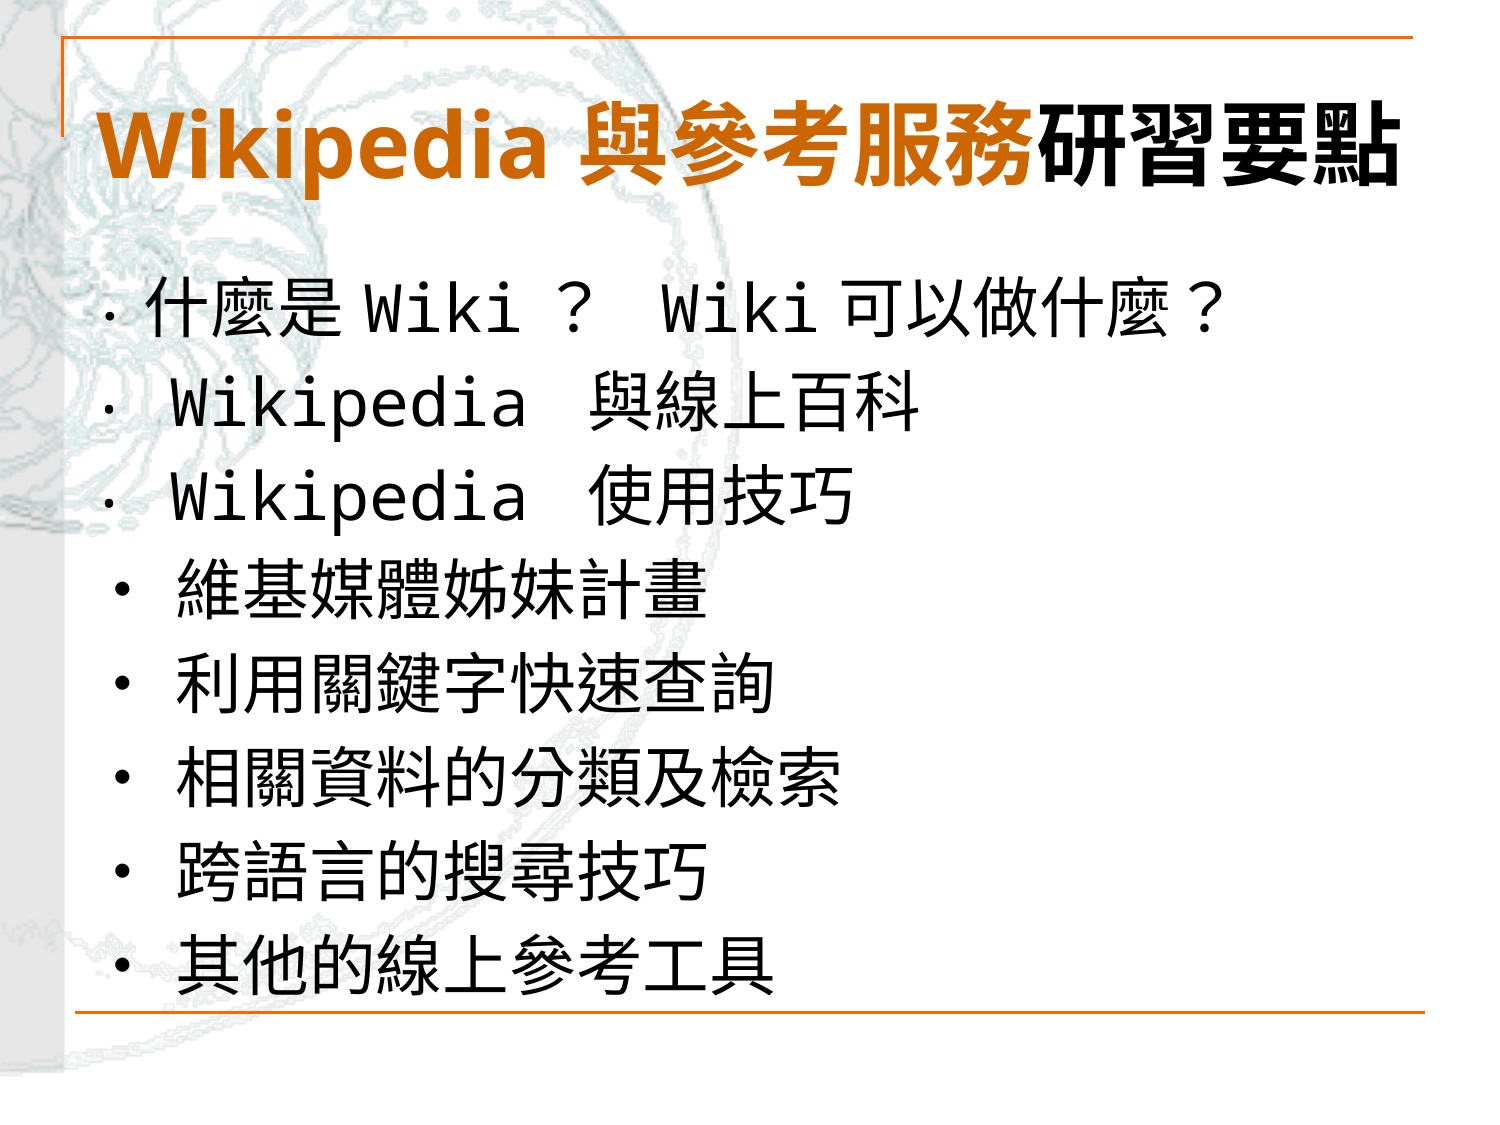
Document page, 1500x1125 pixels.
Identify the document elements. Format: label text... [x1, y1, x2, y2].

list ‧什麼是Wiki？ Wiki可以做什麼？ ‧ Wikipedia 與線上百科 ‧ Wikipedia 使用技巧 ‧維基媒體姊妹計畫 ‧利用關鍵字快速查詢 ‧相關資料的分類及檢索 ‧跨語言的搜尋技巧 ‧其他的線上參考工具 [75, 262, 1426, 1108]
title Wikipedia與參考服務研習要點 [75, 21, 1426, 257]
picture [0, 0, 746, 1083]
